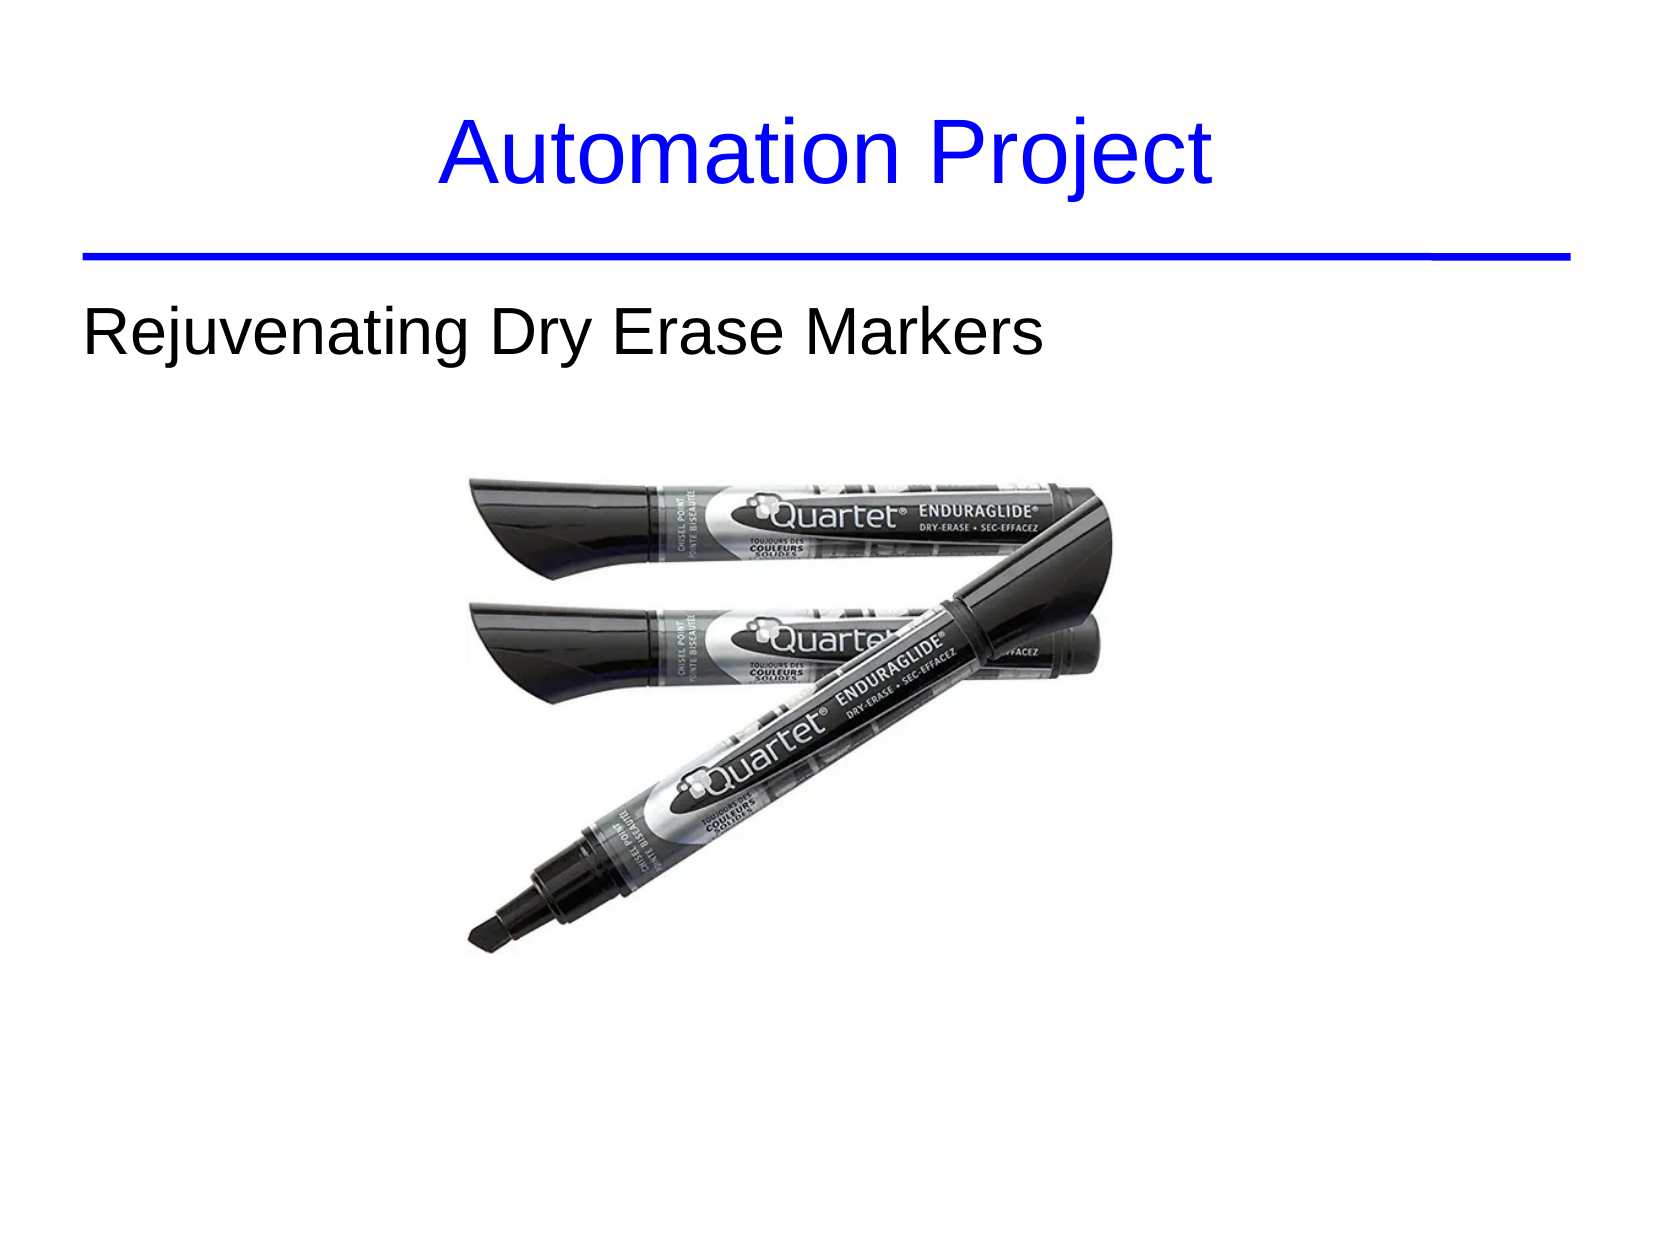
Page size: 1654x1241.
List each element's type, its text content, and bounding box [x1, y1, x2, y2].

picture [465, 464, 1122, 954]
list Rejuvenating Dry Erase Markers [82, 290, 1571, 1009]
title Automation Project [82, 49, 1571, 256]
